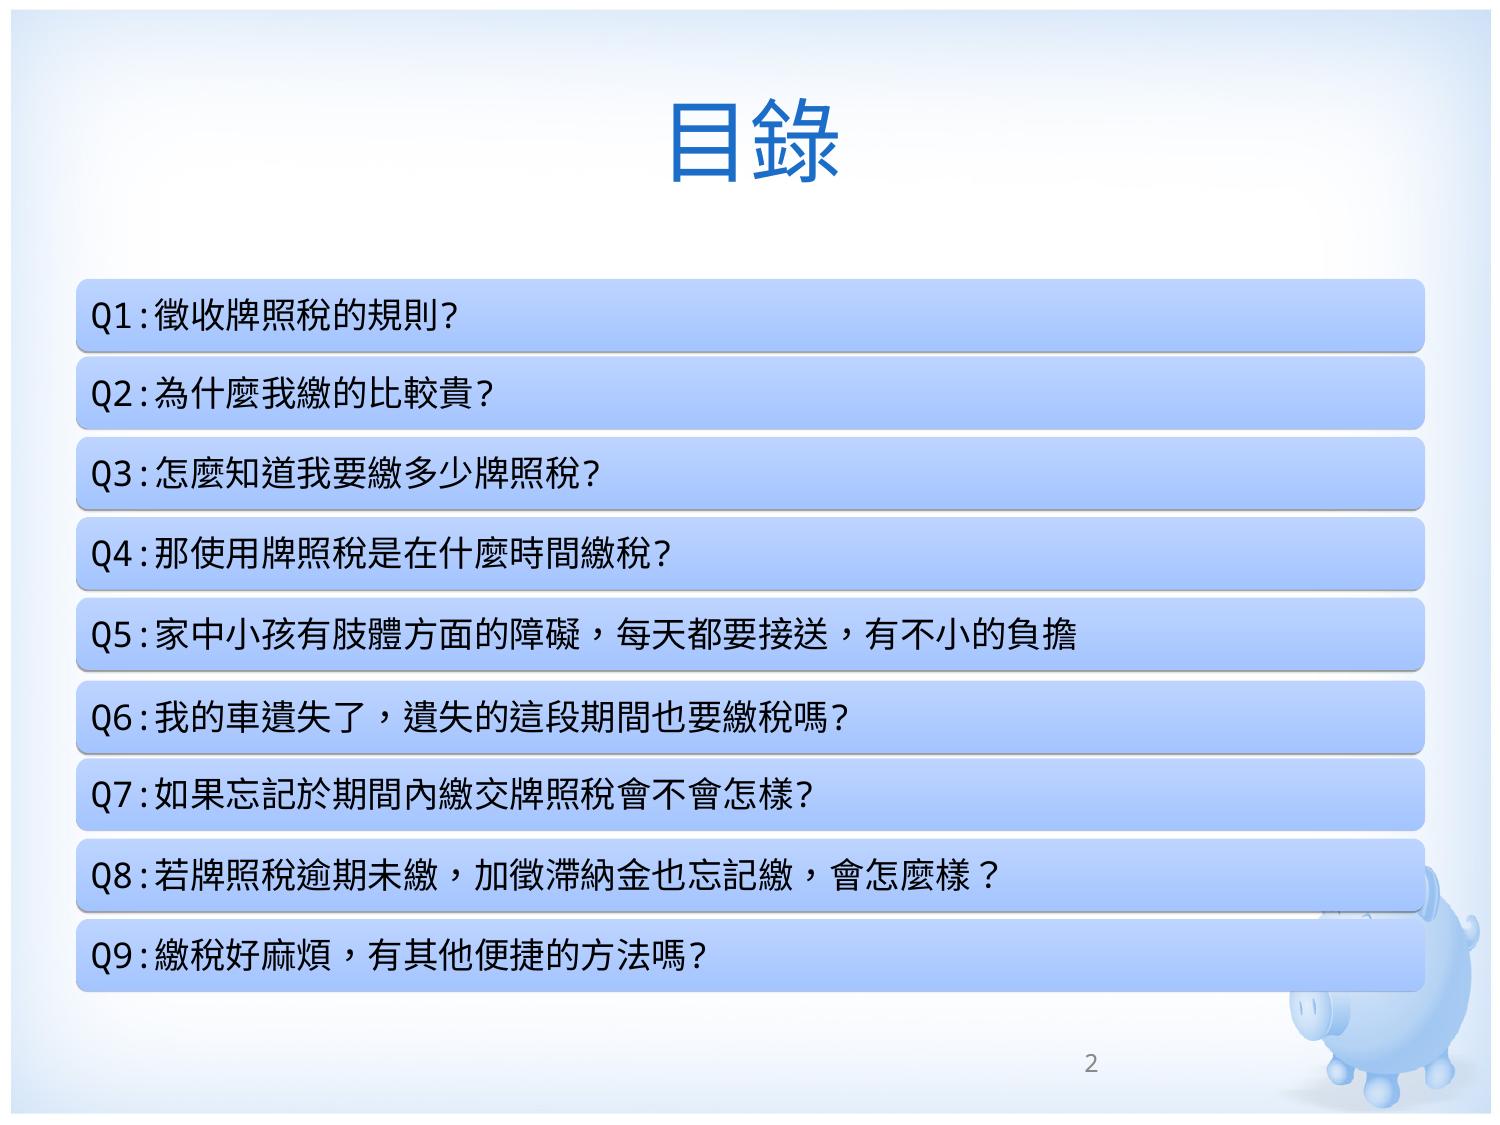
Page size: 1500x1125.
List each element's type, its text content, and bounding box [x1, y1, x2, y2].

text_box Q9:繳稅好麻煩，有其他便捷的方法嗎? [76, 919, 1426, 992]
text_box Q1:徵收牌照稅的規則? [76, 278, 1426, 352]
text_box 2 [1068, 1035, 1419, 1095]
text_box Q3:怎麼知道我要繳多少牌照稅? [76, 436, 1426, 510]
text_box Q8:若牌照稅逾期未繳，加徵滯納金也忘記繳，會怎麼樣？ [76, 838, 1426, 912]
text_box Q7:如果忘記於期間內繳交牌照稅會不會怎樣? [76, 758, 1426, 831]
text_box Q2:為什麼我繳的比較貴? [76, 356, 1426, 429]
text_box Q4:那使用牌照稅是在什麼時間繳稅? [76, 517, 1426, 590]
text_box Q5:家中小孩有肢體方面的障礙，每天都要接送，有不小的負擔 [76, 597, 1426, 670]
title 目錄 [76, 45, 1426, 233]
text_box Q6:我的車遺失了，遺失的這段期間也要繳稅嗎? [76, 680, 1426, 753]
